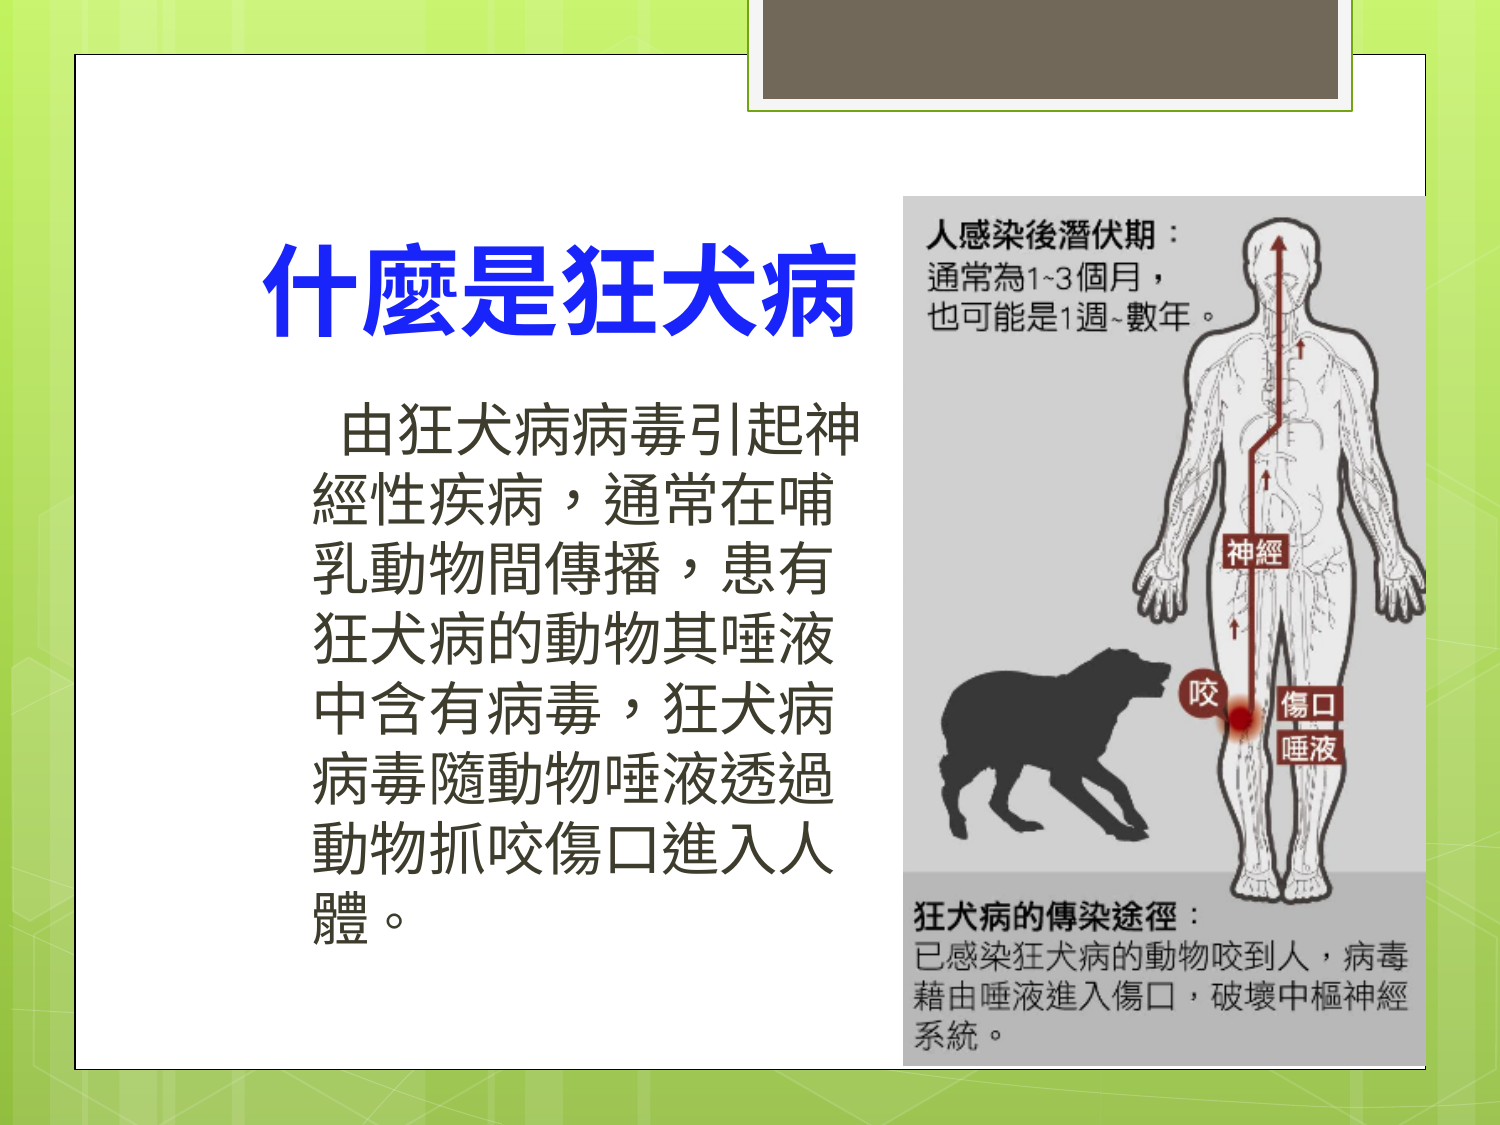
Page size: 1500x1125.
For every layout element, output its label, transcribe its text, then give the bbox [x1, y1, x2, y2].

list 由狂犬病病毒引起神經性疾病，通常在哺乳動物間傳播，患有狂犬病的動物其唾液中含有病毒，狂犬病病毒隨動物唾液透過動物抓咬傷口進入人體。 [123, 385, 880, 961]
title 什麼是狂犬病 [171, 168, 1324, 356]
picture [903, 196, 1426, 1066]
